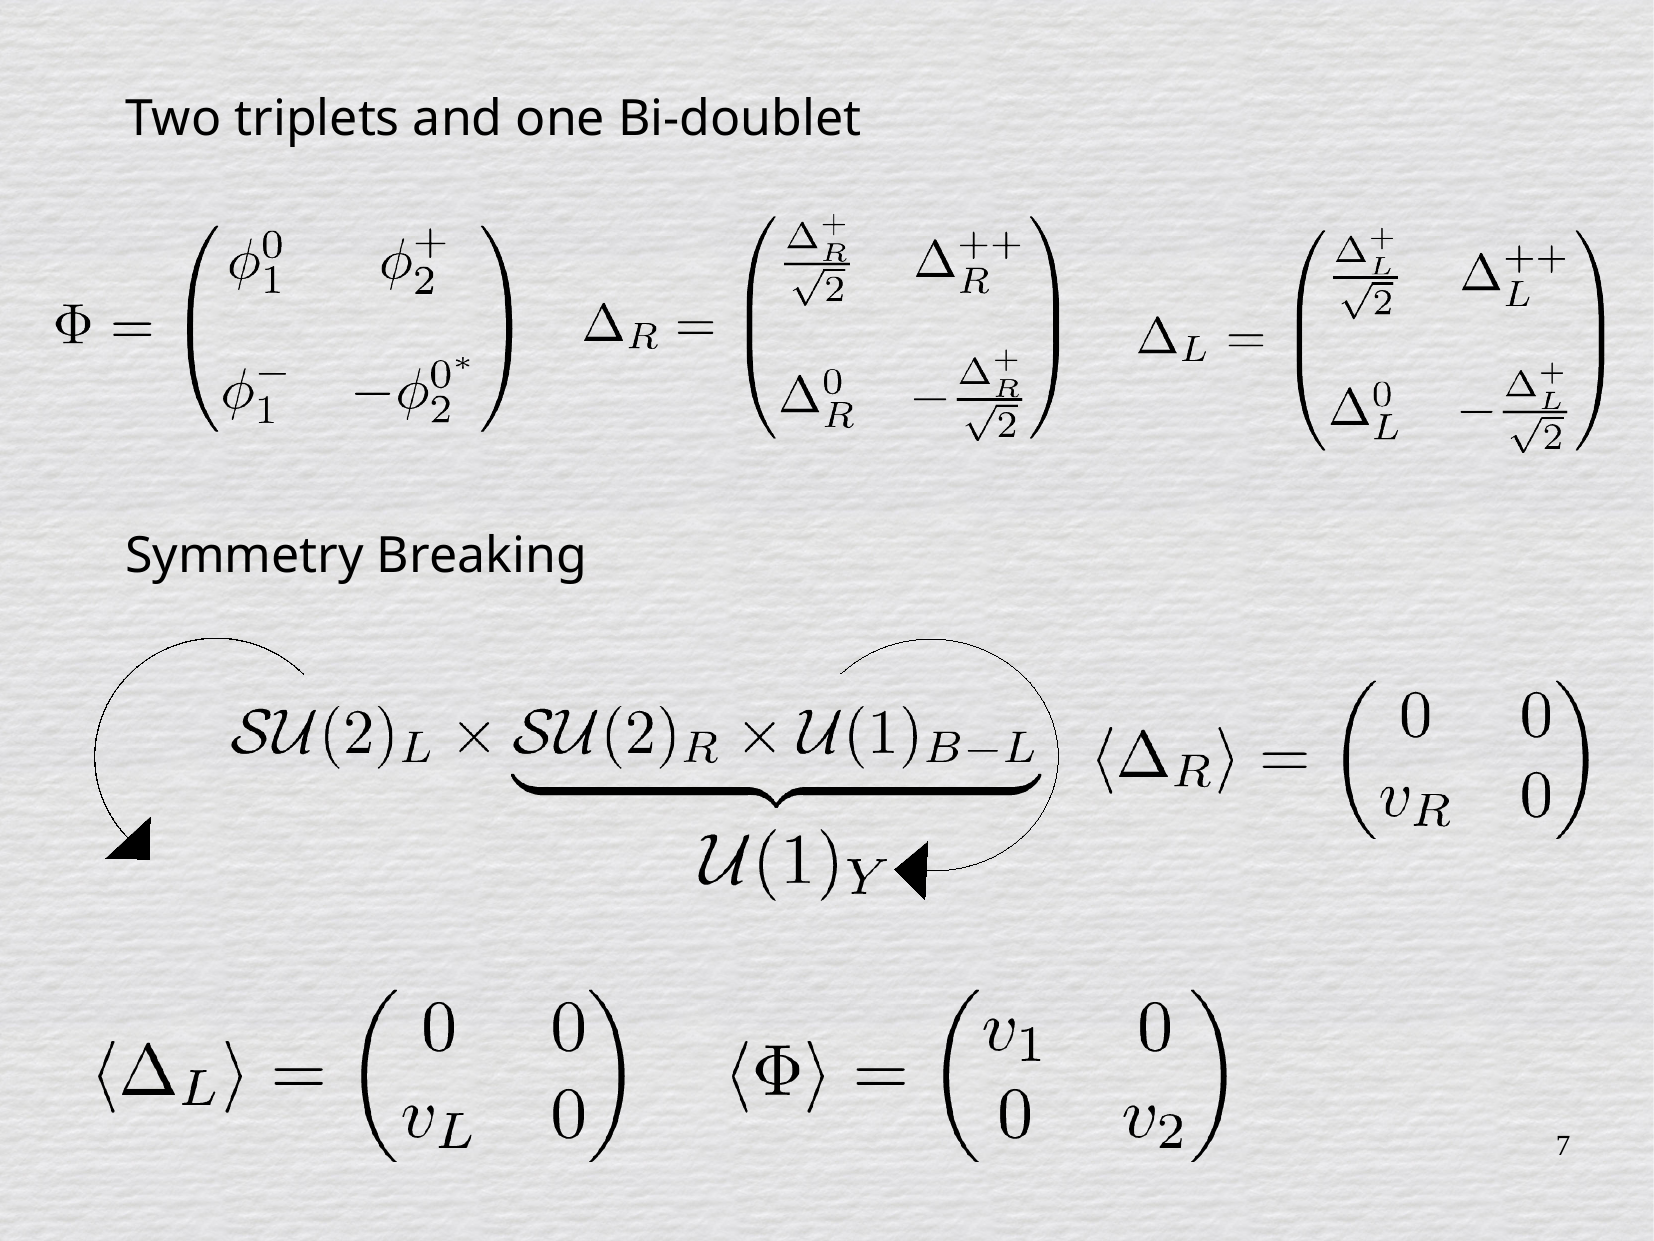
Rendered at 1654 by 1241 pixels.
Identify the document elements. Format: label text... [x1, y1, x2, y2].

text_box Symmetry Breaking [110, 512, 597, 597]
text_box [94, 638, 304, 860]
picture [0, 0, 1654, 1241]
text_box Two triplets and one Bi-doublet [110, 75, 876, 160]
text_box [840, 639, 1059, 900]
